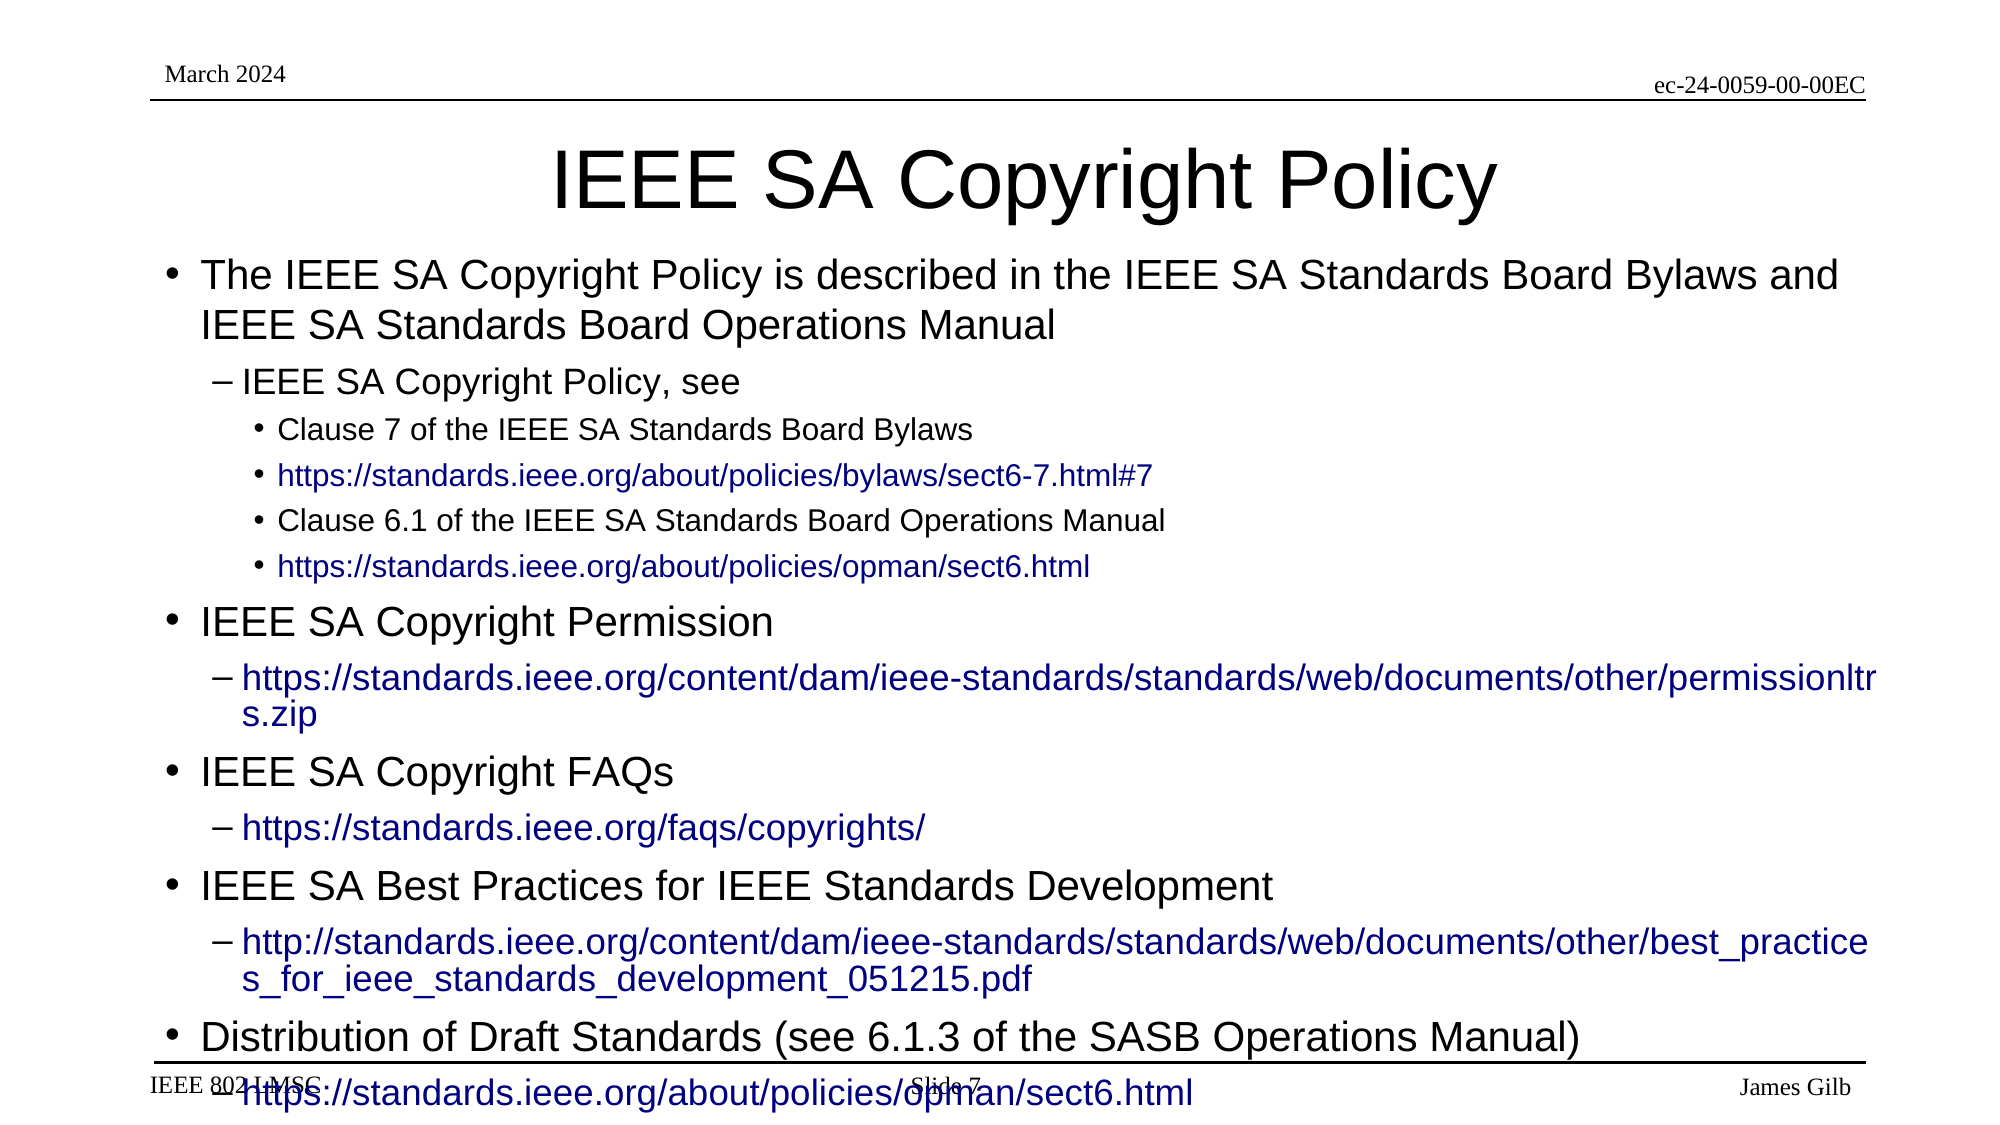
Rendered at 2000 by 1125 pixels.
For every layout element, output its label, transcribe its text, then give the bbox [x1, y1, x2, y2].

title IEEE SA Copyright Policy [149, 112, 1900, 238]
list The IEEE SA Copyright Policy is described in the IEEE SA Standards Board Bylaws and IEEE SA Standards Board Operations Manual IEEE SA Copyright Policy, see Clause 7 of the IEEE SA Standards Board Bylaws https://standards.ieee.org/about/policies/bylaws/sect6-7.html#7 Clause 6.1 of the IEEE SA Standards Board Operations Manual https://standards.ieee.org/about/policies/opman/sect6.html IEEE SA Copyright Permission https://standards.ieee.org/content/dam/ieee-standards/standards/web/documents/other/permissionltrs.zip IEEE SA Copyright FAQs https://standards.ieee.org/faqs/copyrights/ IEEE SA Best Practices for IEEE Standards Development http://standards.ieee.org/content/dam/ieee-standards/standards/web/documents/other/best_practices_for_ieee_standards_development_051215.pdf Distribution of Draft Standards (see 6.1.3 of the SASB Operations Manual) https://standards.ieee.org/about/policies/opman/sect6.html [149, 239, 1900, 1051]
